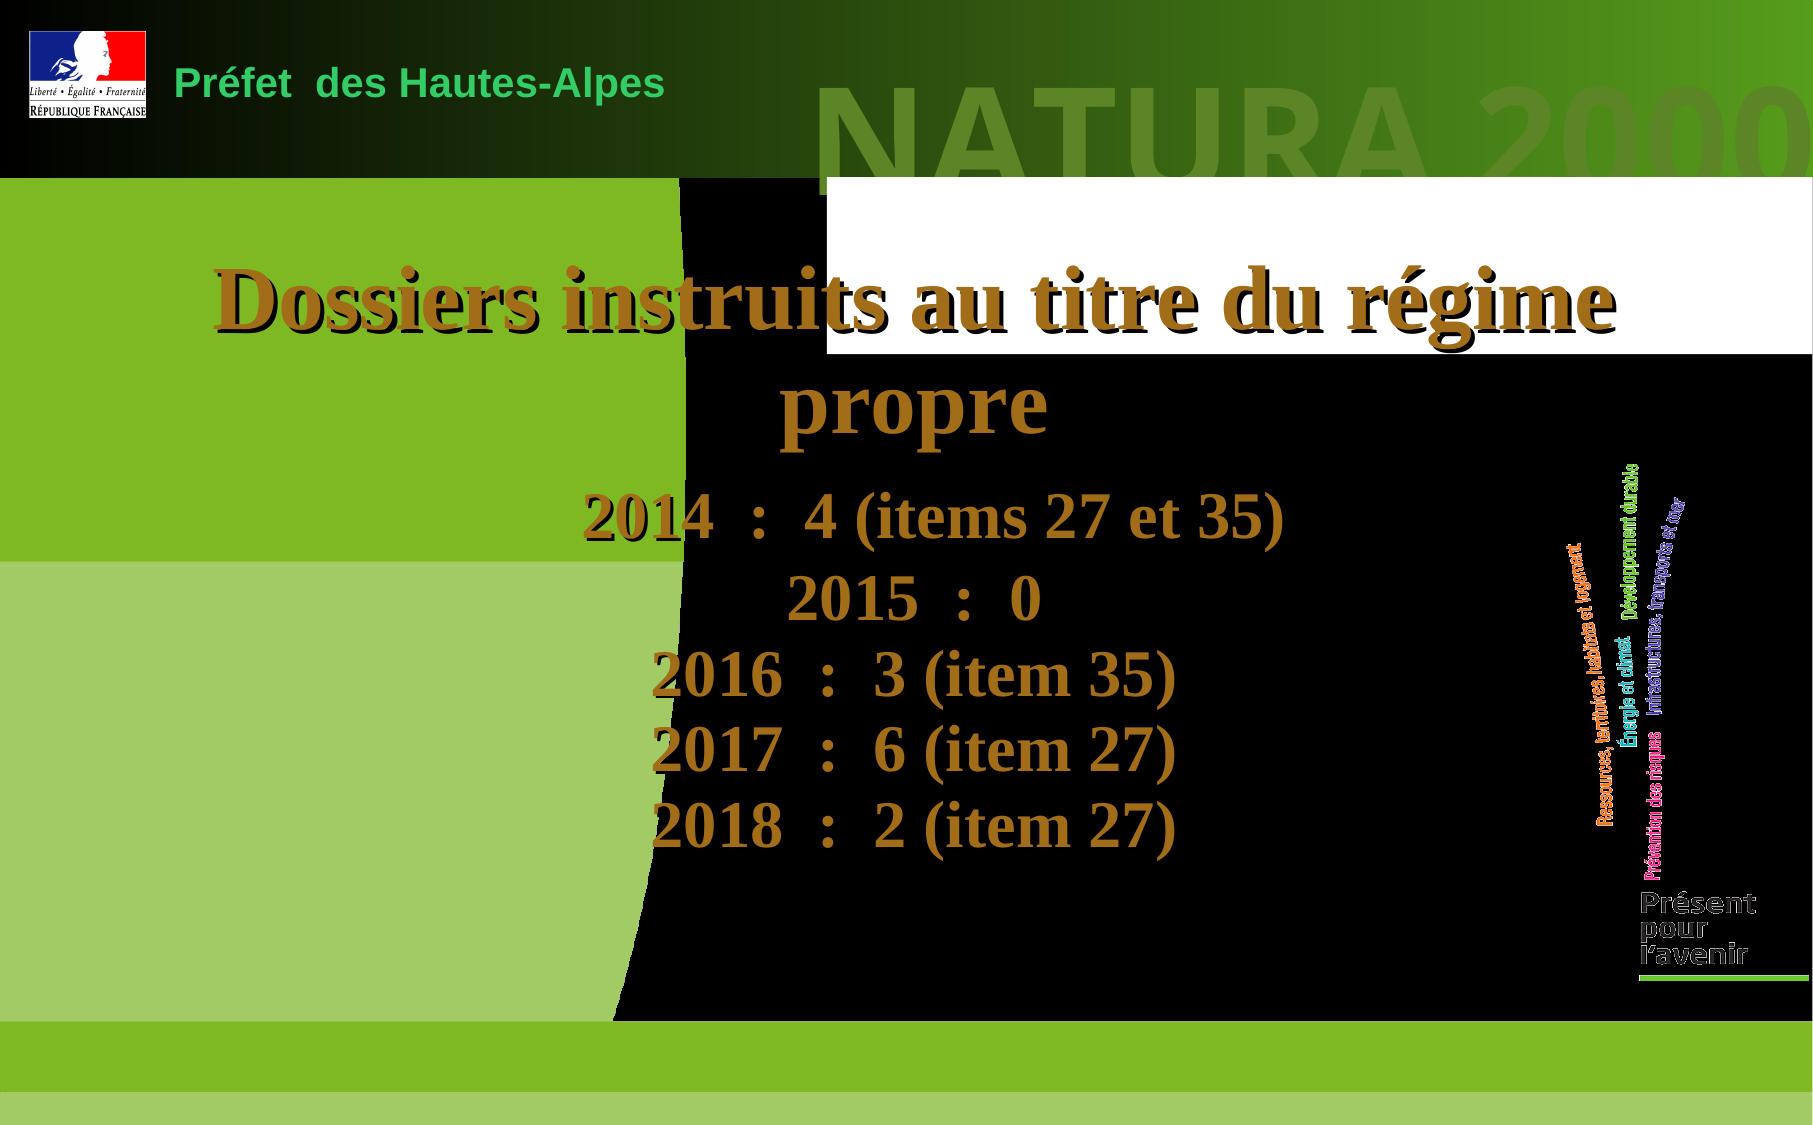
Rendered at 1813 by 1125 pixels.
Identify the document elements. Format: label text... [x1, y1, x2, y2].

title Dossiers instruits au titre du régime propre 2014 : 4 (items 27 et 35) 2015 : 0 2016 : 3 (item 35) 2017 : 6 (item 27) 2018 : 2 (item 27) [99, 189, 1730, 398]
